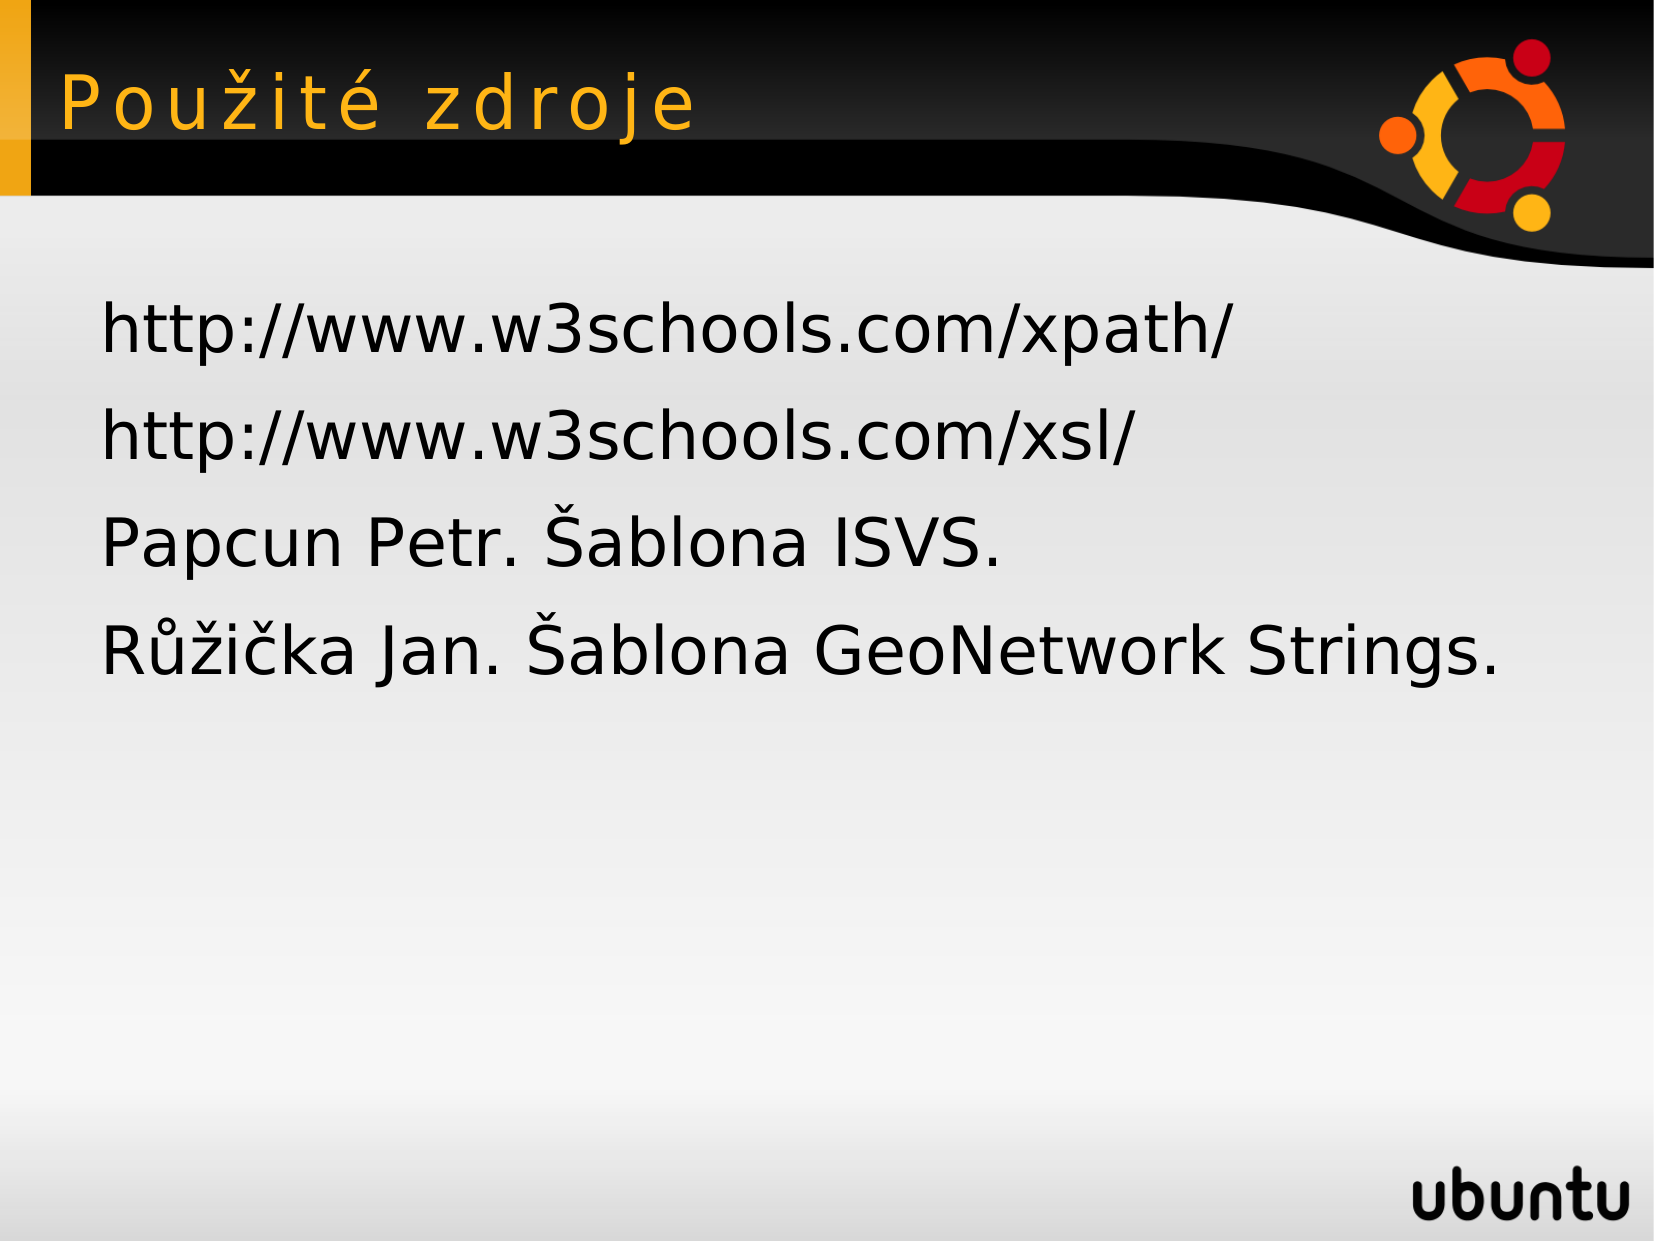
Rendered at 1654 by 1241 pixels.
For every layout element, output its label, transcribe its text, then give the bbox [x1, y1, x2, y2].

picture [0, 0, 1654, 1241]
title Použité zdroje [59, 29, 1270, 178]
list http://www.w3schools.com/xpath/ http://www.w3schools.com/xsl/ Papcun Petr. Šablona ISVS. Růžička Jan. Šablona GeoNetwork Strings. [82, 290, 1571, 1109]
